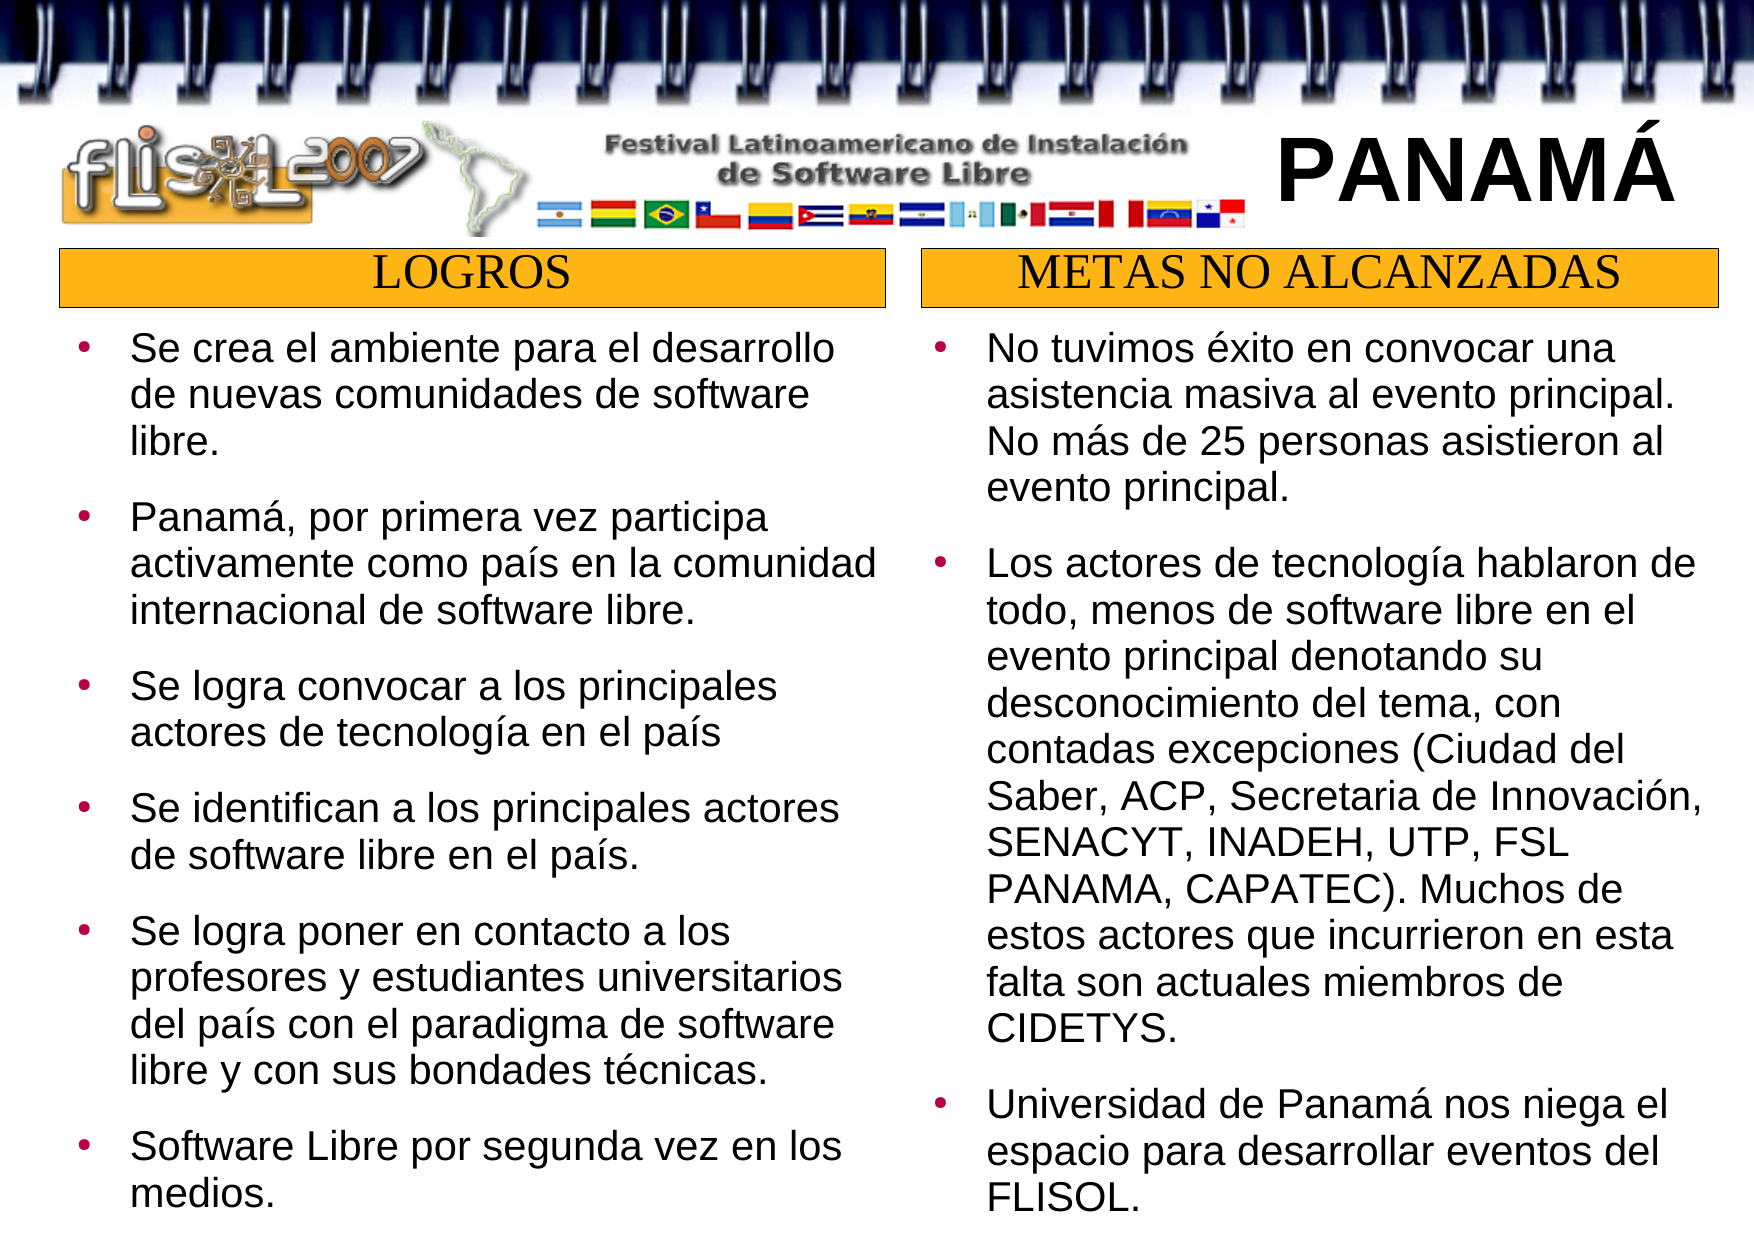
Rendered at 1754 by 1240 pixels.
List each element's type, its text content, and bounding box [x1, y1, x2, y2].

list No tuvimos éxito en convocar una asistencia masiva al evento principal. No más de 25 personas asistieron al evento principal. Los actores de tecnología hablaron de todo, menos de software libre en el evento principal denotando su desconocimiento del tema, con contadas excepciones (Ciudad del Saber, ACP, Secretaria de Innovación, SENACYT, INADEH, UTP, FSL PANAMA, CAPATEC). Muchos de estos actores que incurrieron en esta falta son actuales miembros de CIDETYS. Universidad de Panamá nos niega el espacio para desarrollar eventos del FLISOL. [915, 324, 1713, 1221]
picture [0, 0, 1754, 237]
list Se crea el ambiente para el desarrollo de nuevas comunidades de software libre. Panamá, por primera vez participa activamente como país en la comunidad internacional de software libre. Se logra convocar a los principales actores de tecnología en el país Se identifican a los principales actores de software libre en el país. Se logra poner en contacto a los profesores y estudiantes universitarios del país con el paradigma de software libre y con sus bondades técnicas. Software Libre por segunda vez en los medios. [59, 324, 886, 1217]
title PANAMÁ [1270, 118, 1713, 222]
text_box METAS NO ALCANZADAS [921, 248, 1719, 308]
text_box LOGROS [59, 248, 886, 308]
